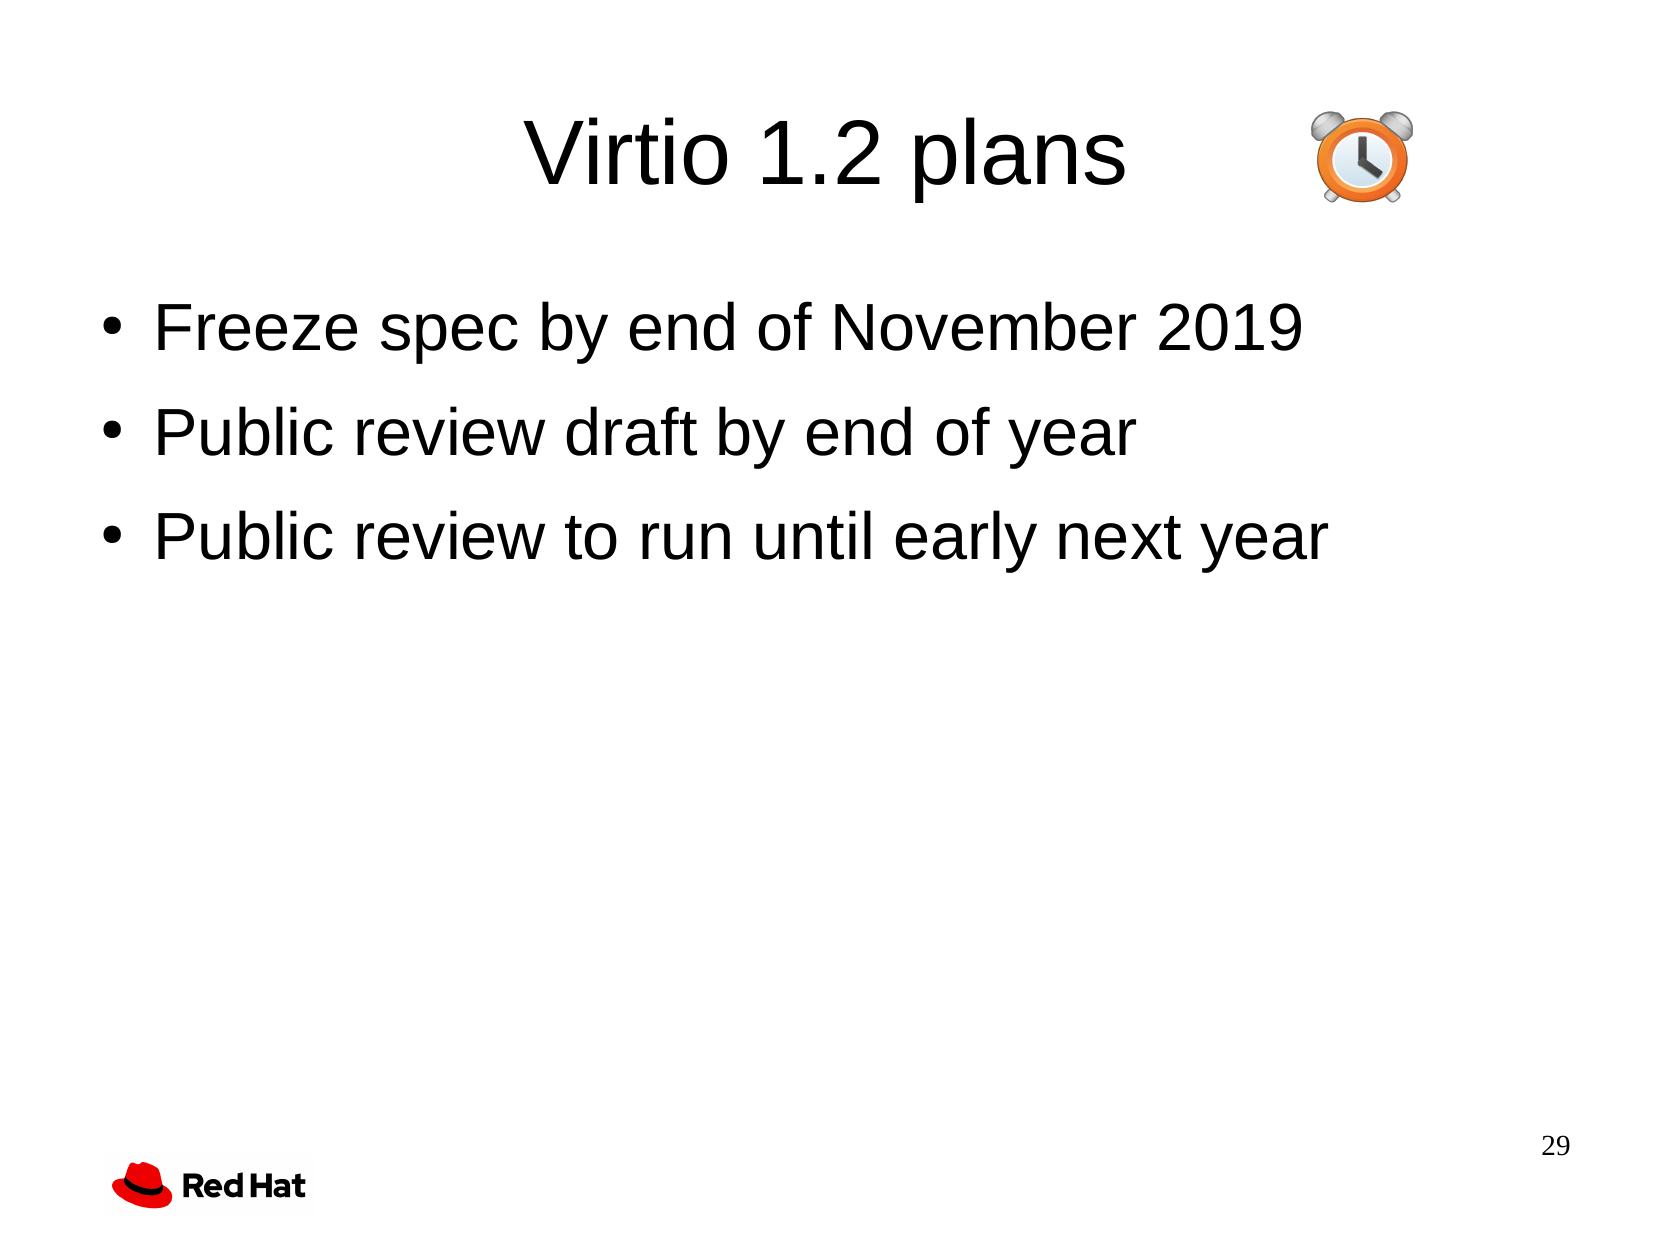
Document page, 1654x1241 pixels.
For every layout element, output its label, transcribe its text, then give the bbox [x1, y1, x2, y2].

picture [105, 1154, 314, 1216]
title Virtio 1.2 plans [82, 49, 1571, 257]
picture [1305, 104, 1419, 211]
list Freeze spec by end of November 2019 Public review draft by end of year Public review to run until early next year [82, 290, 1571, 1010]
